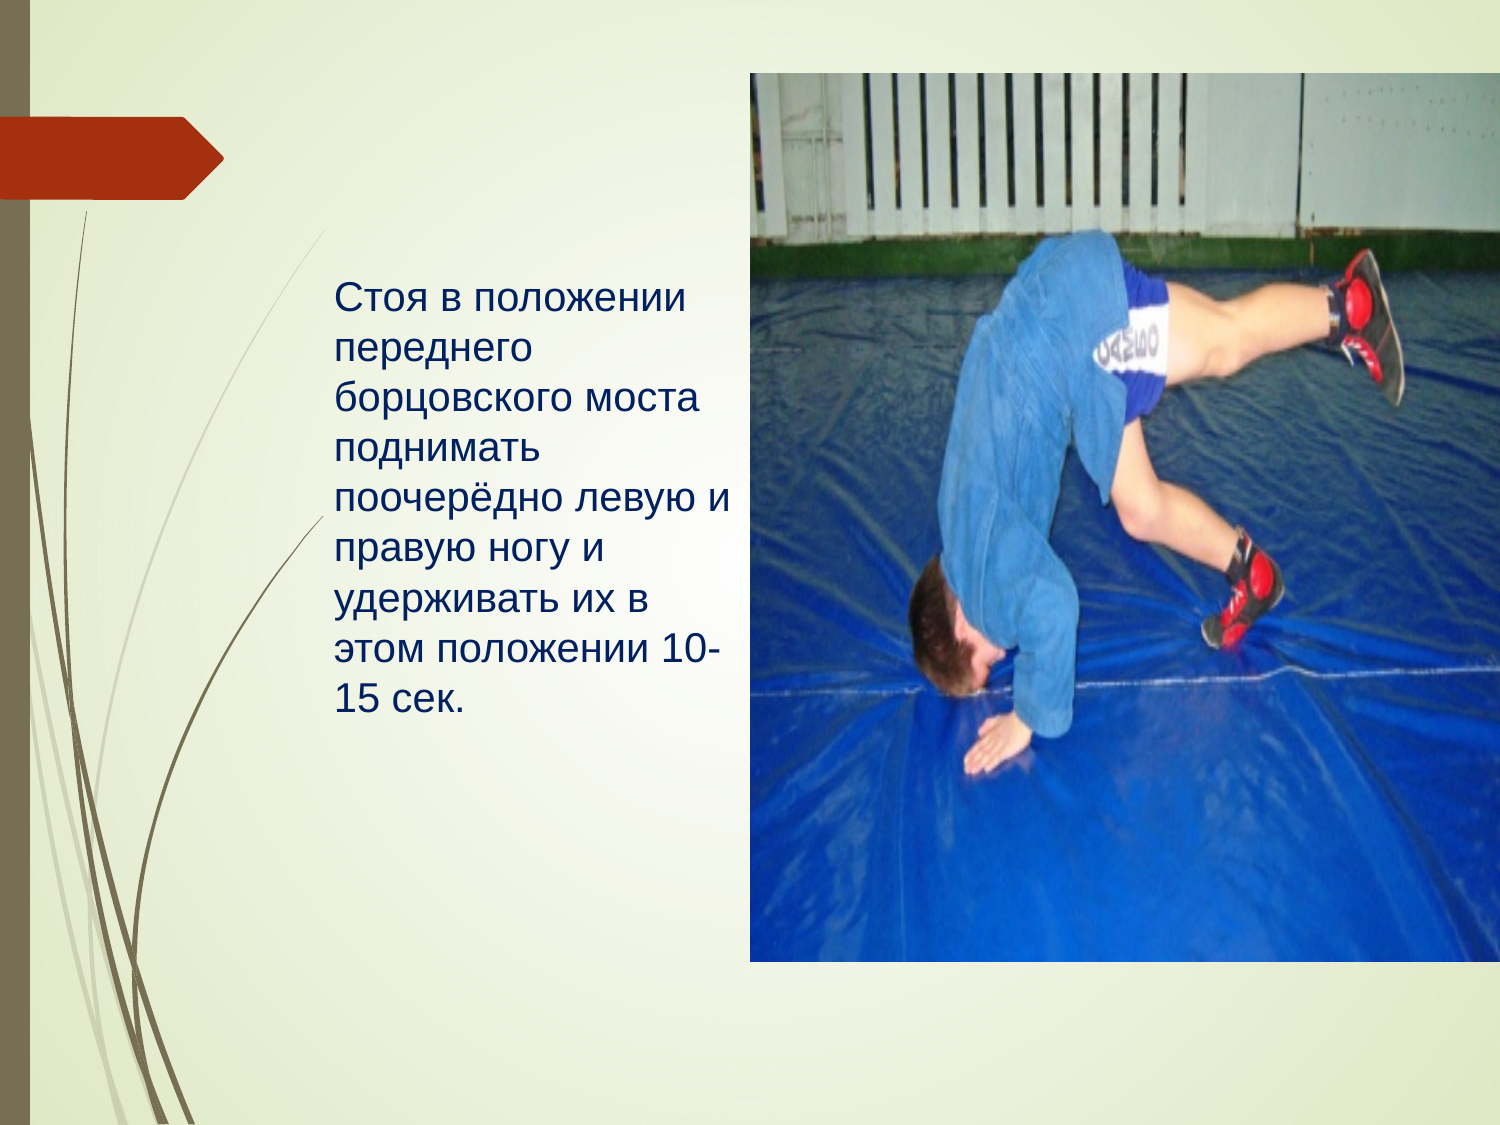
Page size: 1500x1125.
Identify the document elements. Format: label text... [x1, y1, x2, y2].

list Стоя в положении переднего борцовского моста поднимать поочерёдно левую и правую ногу и удерживать их в этом положении 10-15 сек. [318, 262, 750, 962]
picture [750, 73, 1500, 962]
